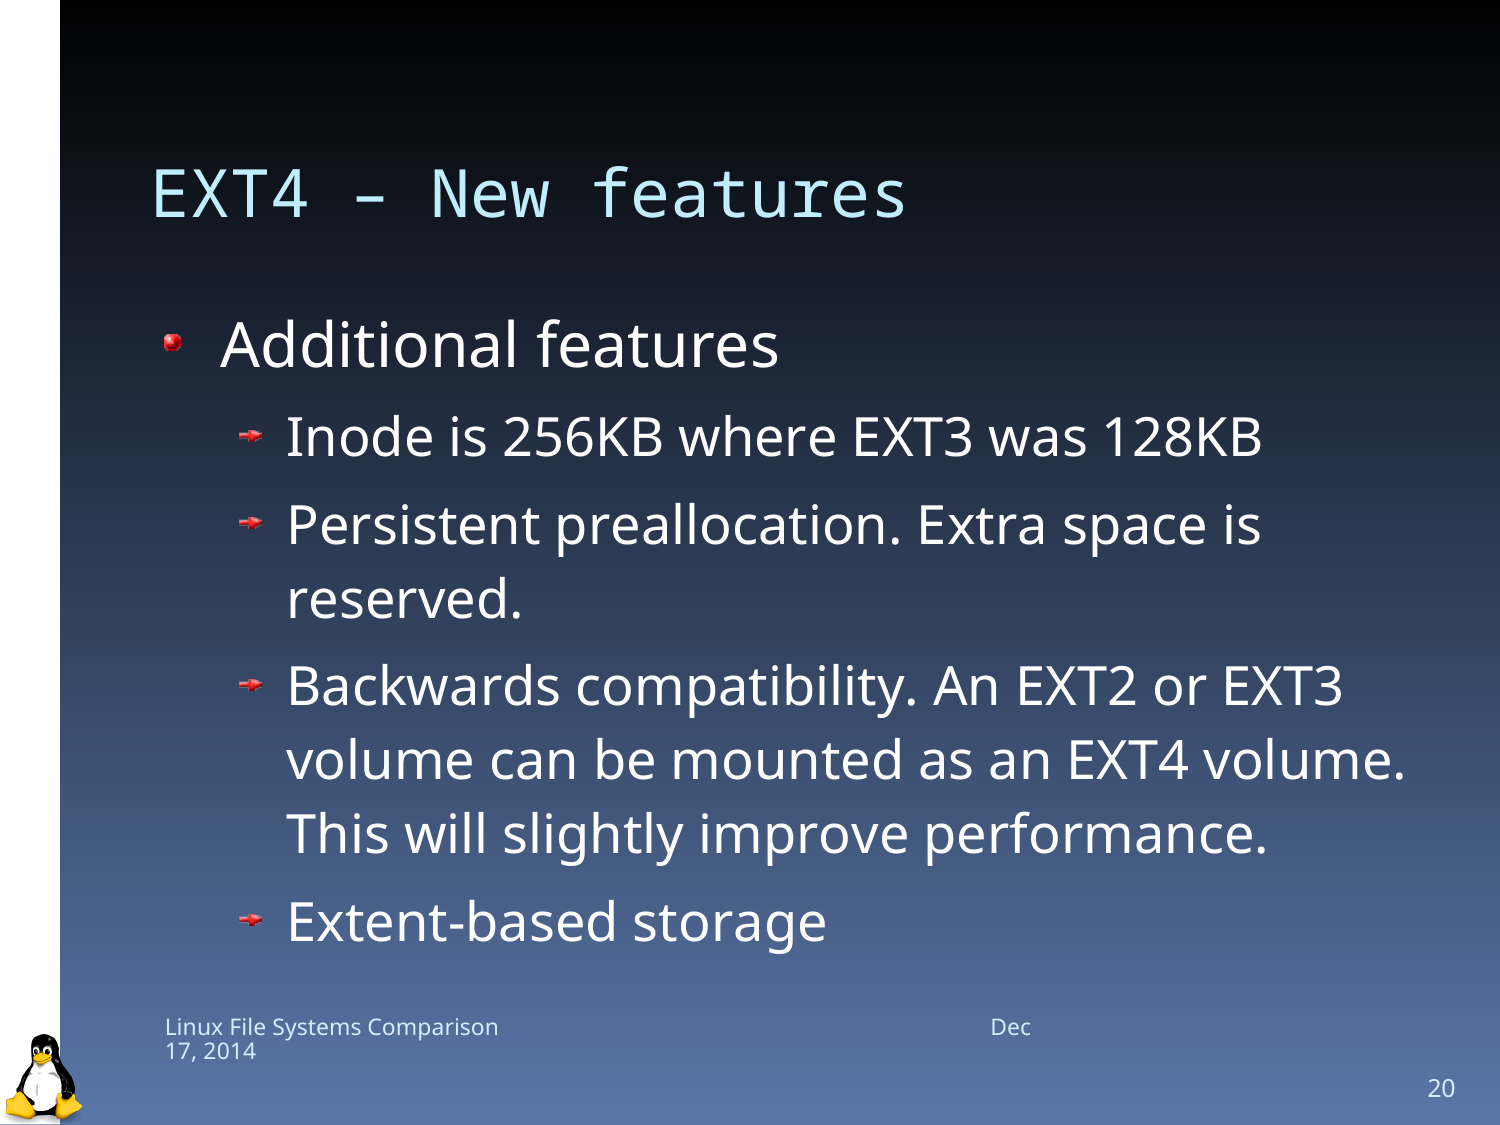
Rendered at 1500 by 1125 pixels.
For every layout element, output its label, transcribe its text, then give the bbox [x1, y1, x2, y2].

title EXT4 – New features [149, 84, 1425, 292]
list Additional features Inode is 256KB where EXT3 was 128KB Persistent preallocation. Extra space is reserved. Backwards compatibility. An EXT2 or EXT3 volume can be mounted as an EXT4 volume. This will slightly improve performance. Extent-based storage [149, 292, 1425, 1021]
picture [0, 1034, 82, 1125]
